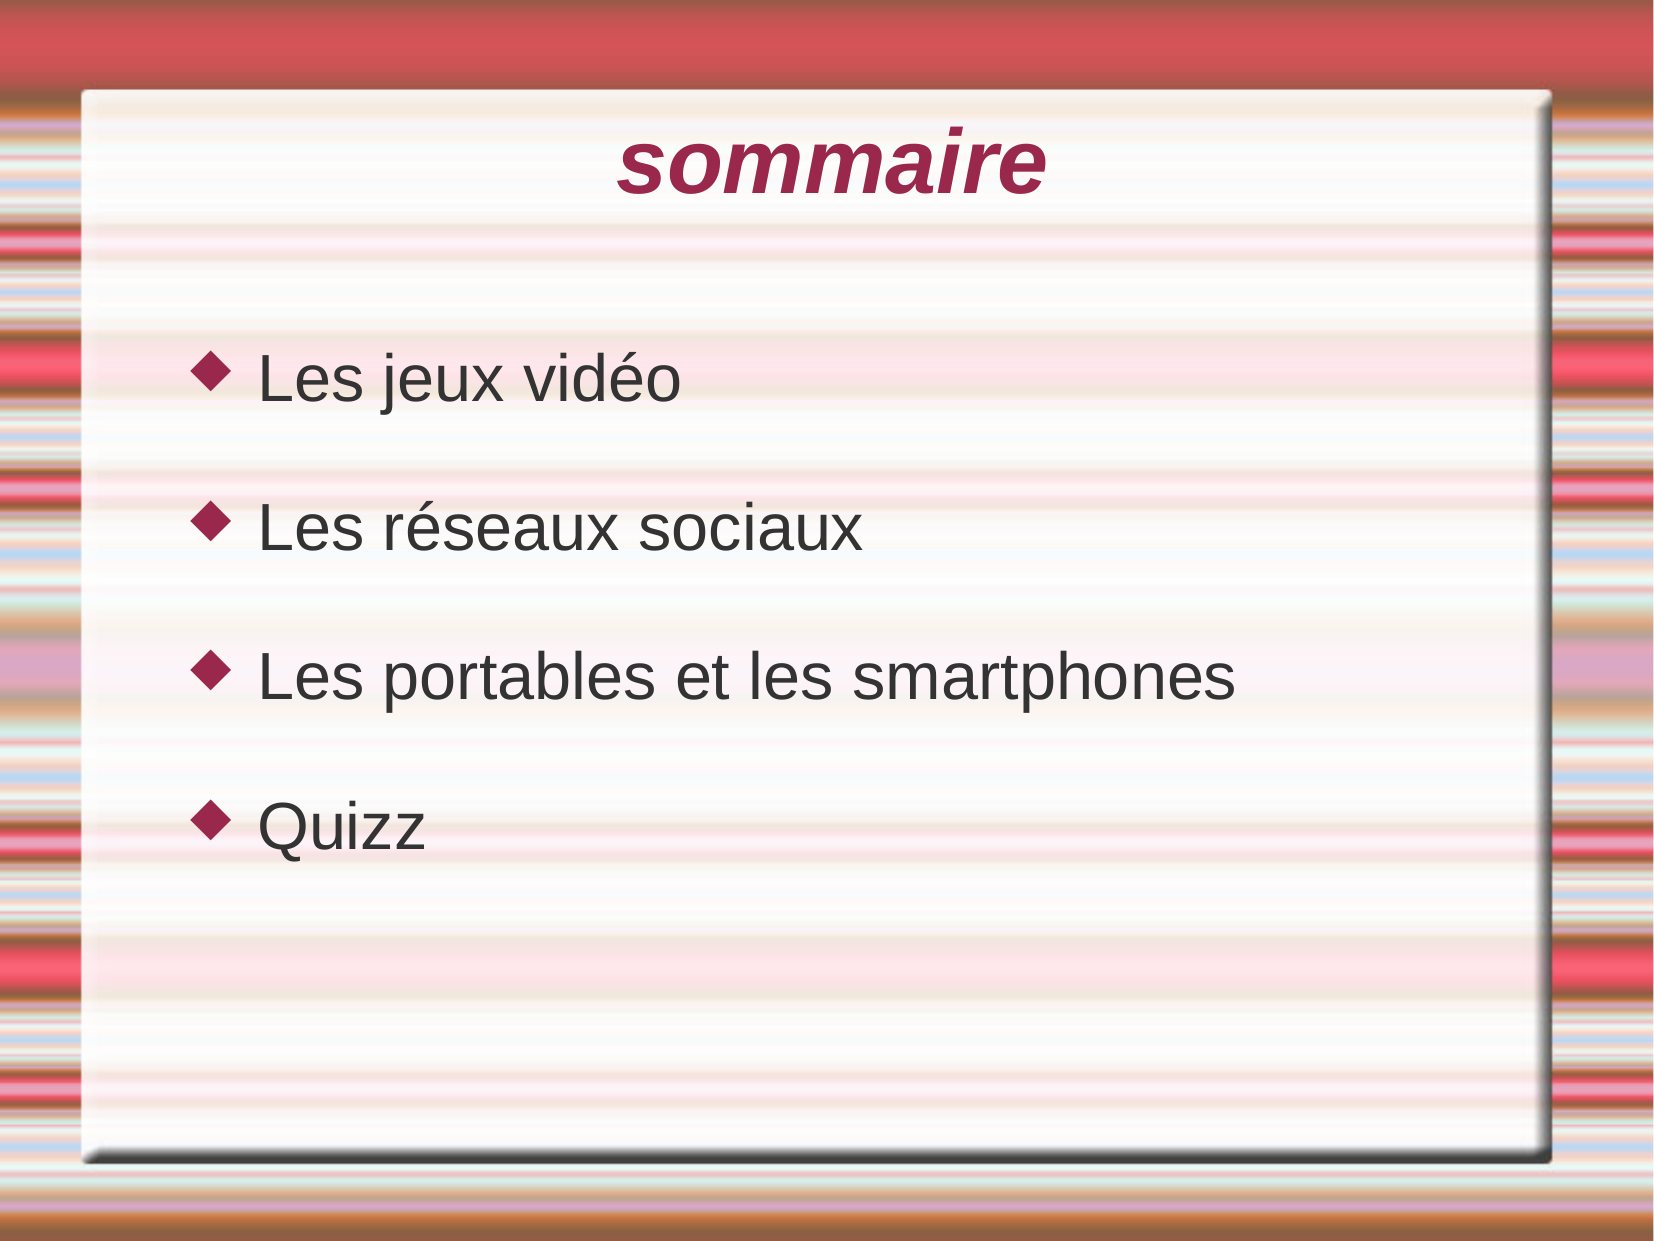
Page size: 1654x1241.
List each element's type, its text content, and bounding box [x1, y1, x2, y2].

list Les jeux vidéo Les réseaux sociaux Les portables et les smartphones Quizz [174, 265, 1565, 1048]
title sommaire [88, 58, 1577, 266]
picture [0, 0, 1654, 1241]
